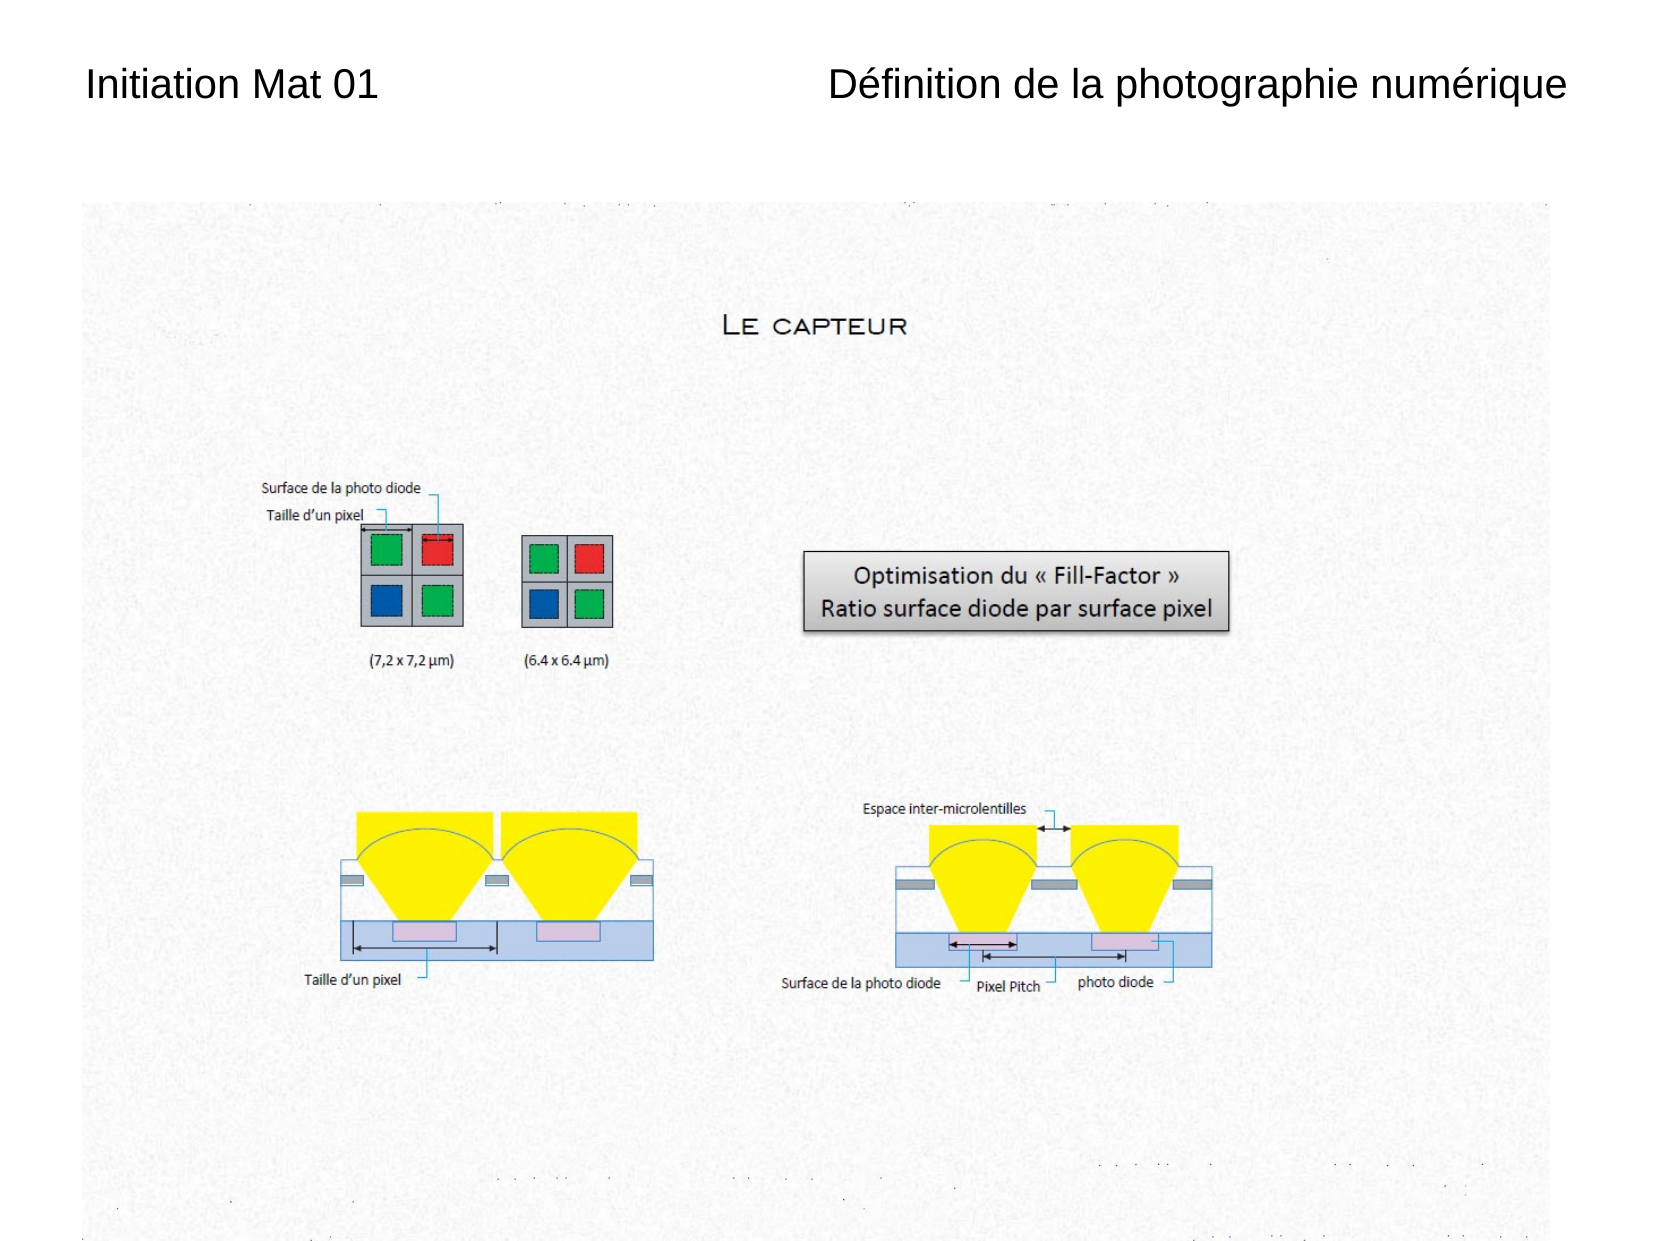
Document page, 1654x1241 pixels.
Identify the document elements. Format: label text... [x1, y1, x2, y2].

picture [82, 202, 1550, 1241]
title Initiation Mat 01 Définition de la photographie numérique [82, 49, 1571, 119]
